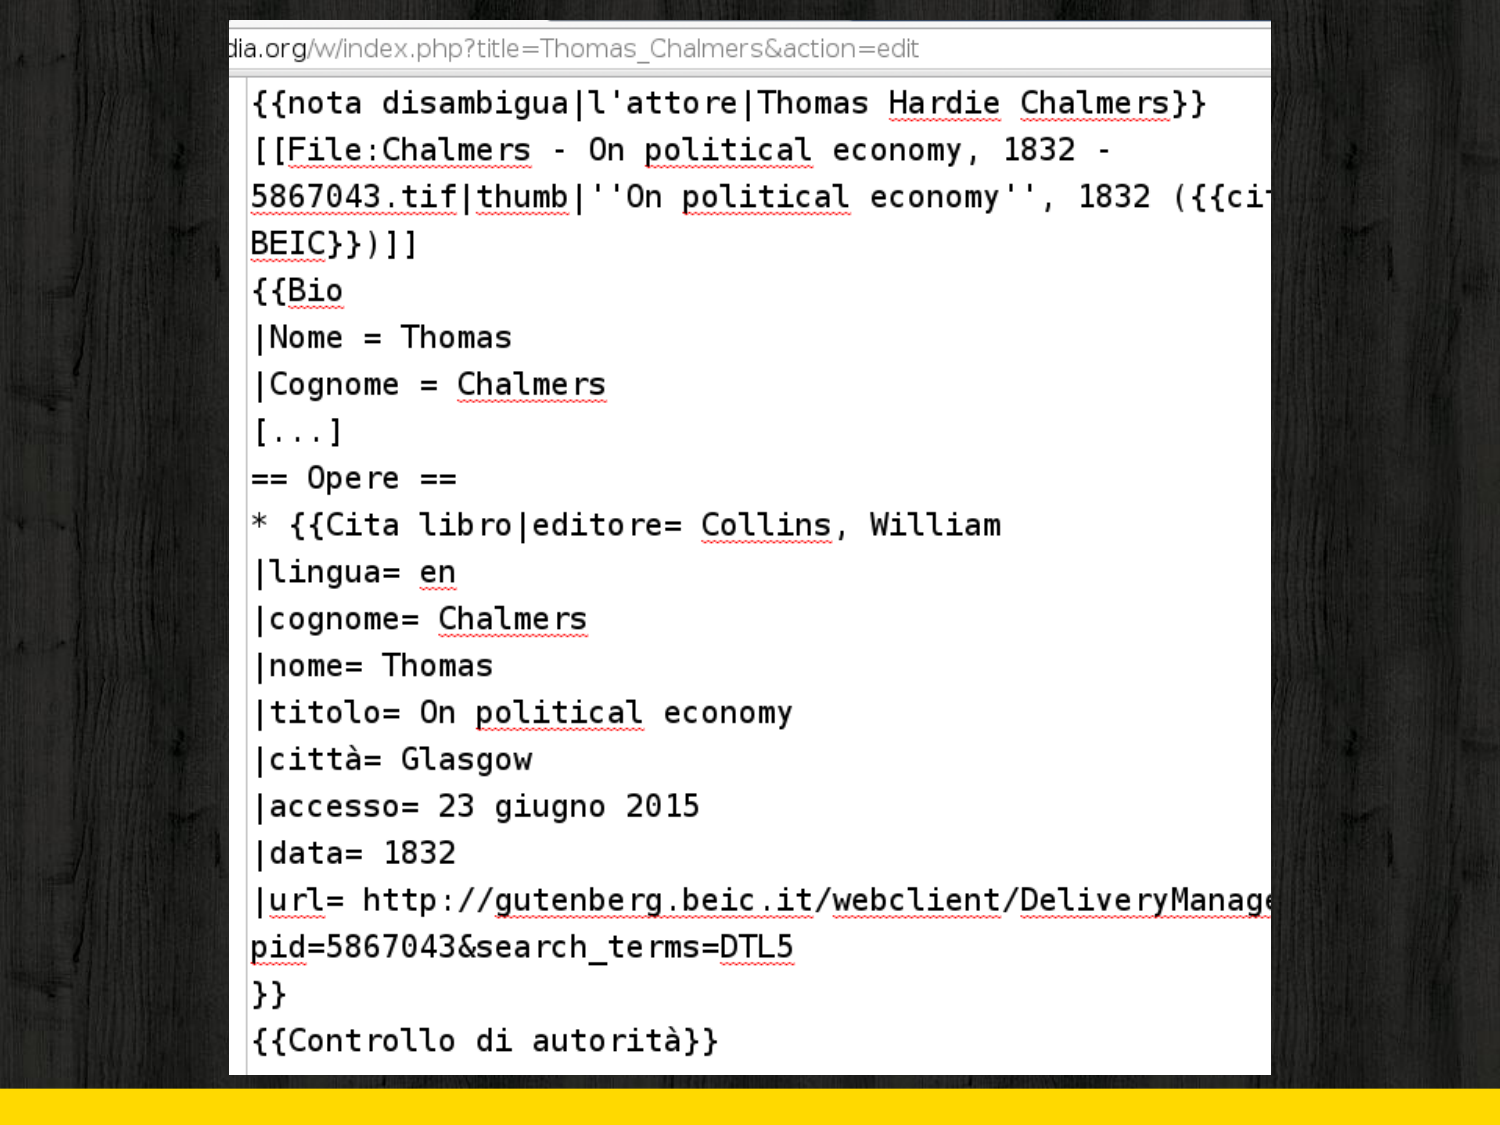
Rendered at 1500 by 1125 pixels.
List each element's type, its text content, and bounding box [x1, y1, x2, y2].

picture [0, 0, 1500, 1088]
title Wikitesto [75, 0, 1425, 213]
